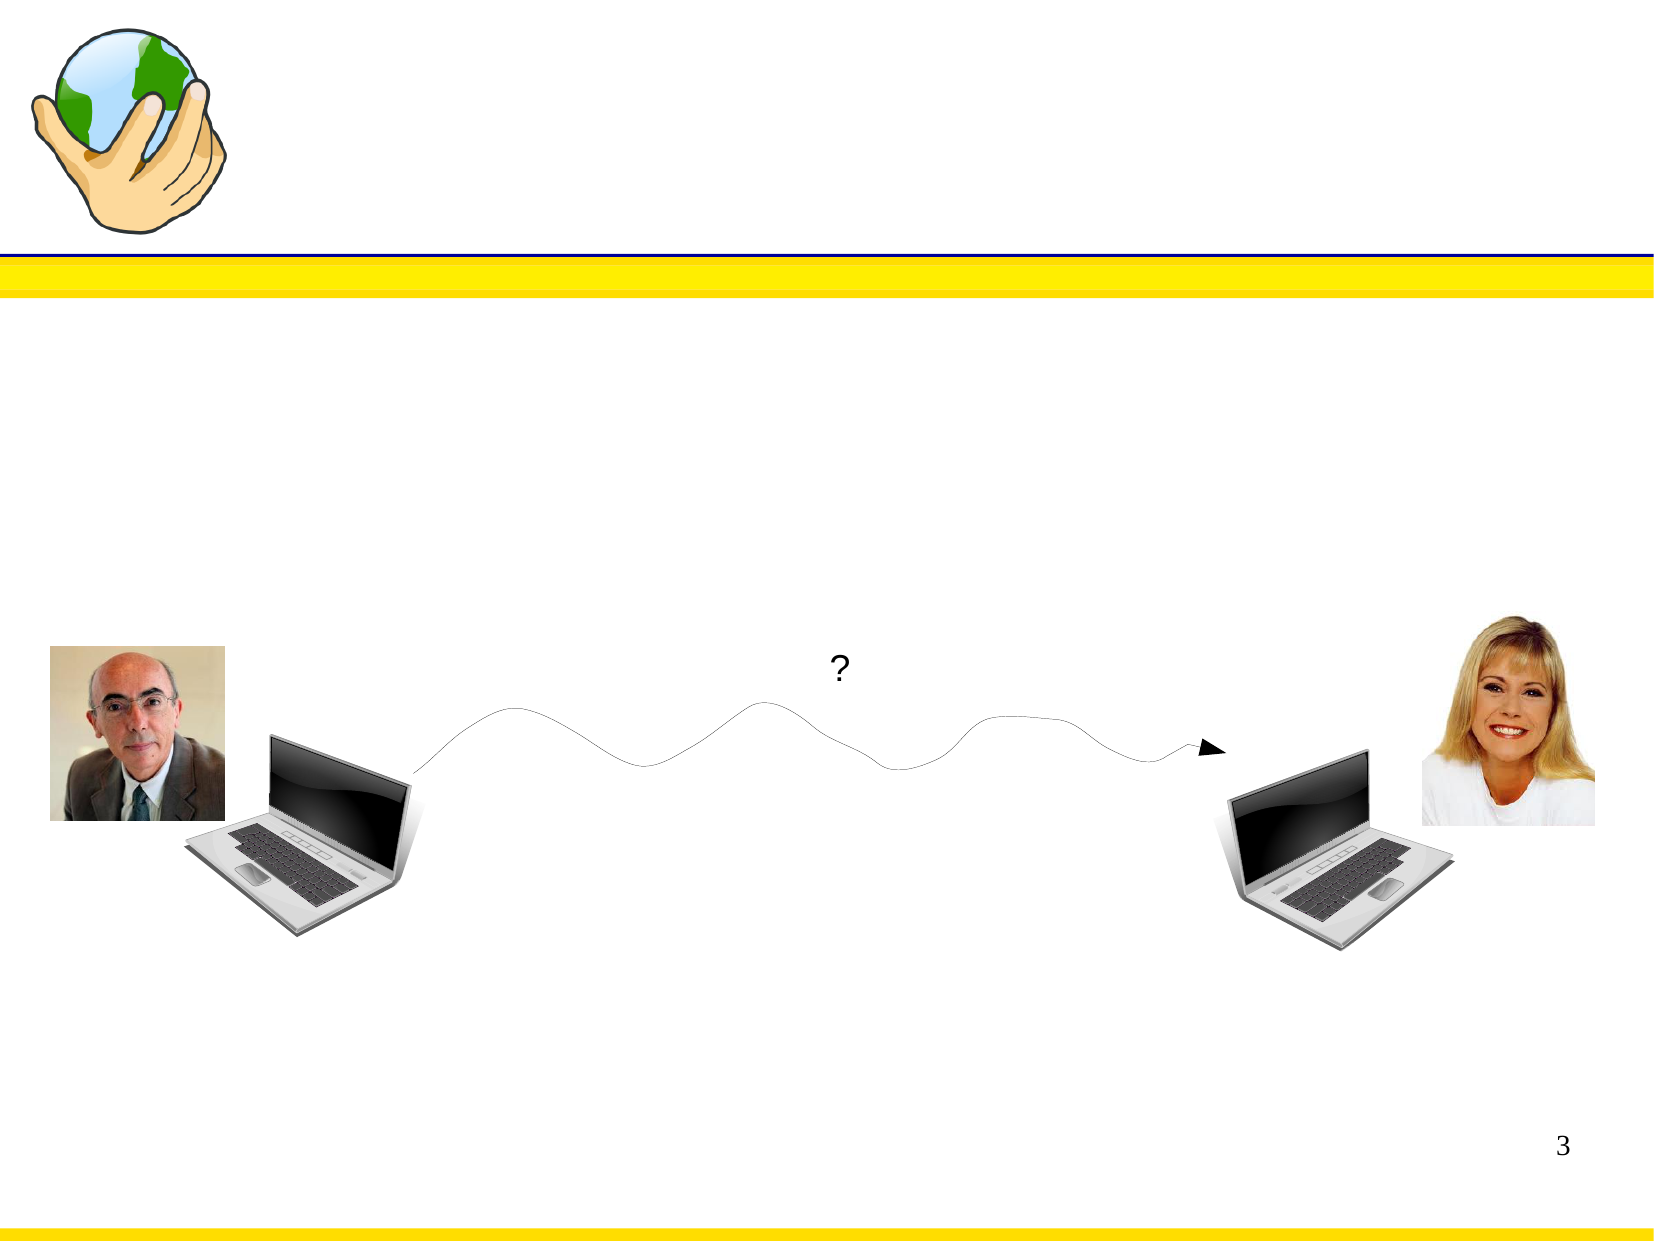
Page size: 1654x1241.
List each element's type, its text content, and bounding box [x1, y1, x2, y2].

picture [50, 646, 432, 942]
text_box ? [814, 640, 866, 697]
picture [11, 14, 246, 248]
picture [1207, 611, 1595, 957]
